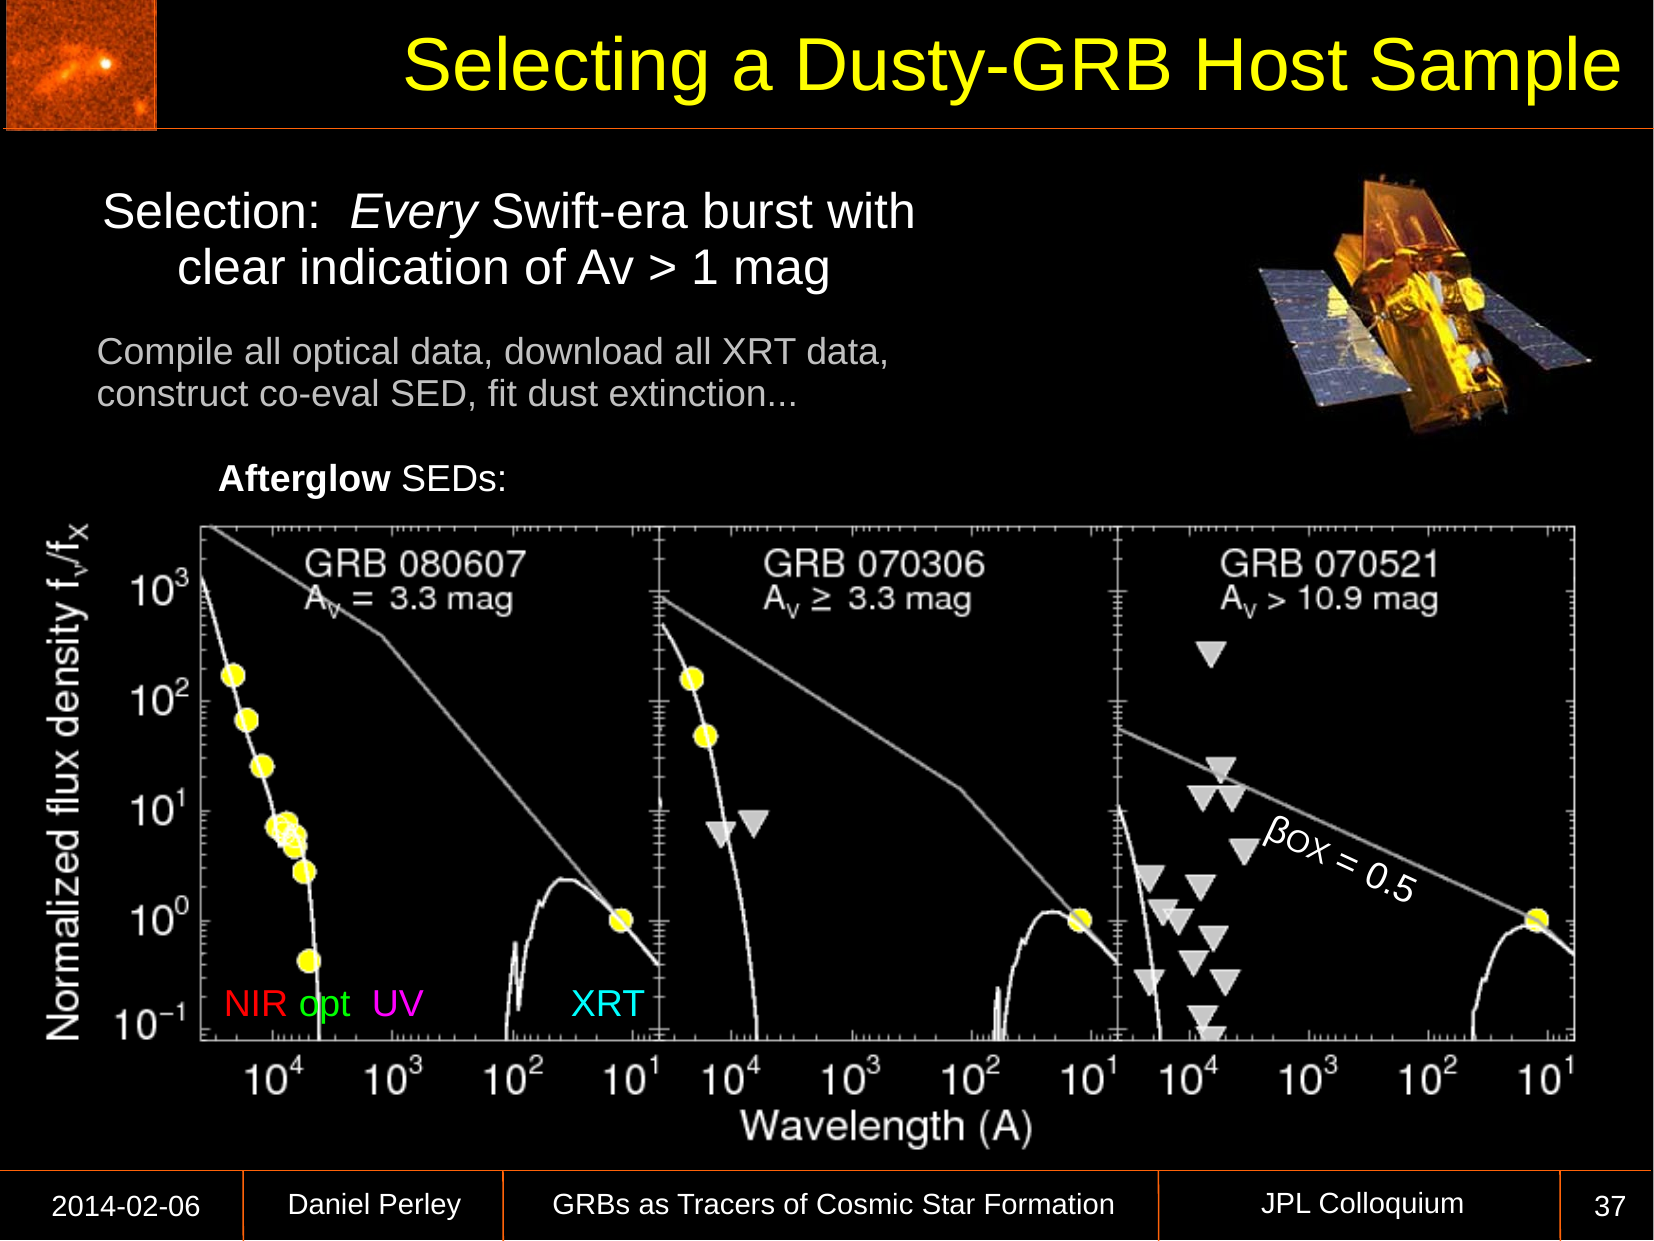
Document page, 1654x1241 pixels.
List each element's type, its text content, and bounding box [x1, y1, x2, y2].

text_box NIR opt UV XRT [209, 975, 676, 1032]
title Selecting a Dusty-GRB Host Sample [337, 21, 1624, 108]
text_box βOX = 0.5 [1243, 793, 1485, 946]
text_box Selection: Every Swift-era burst with clear indication of Av > 1 mag [87, 175, 1020, 303]
picture [1237, 149, 1613, 488]
text_box Compile all optical data, download all XRT data, construct co-eval SED, fit dust extinction... [78, 319, 1092, 425]
picture [24, 511, 1589, 1167]
picture [7, 0, 154, 128]
text_box Afterglow SEDs: [203, 450, 591, 507]
